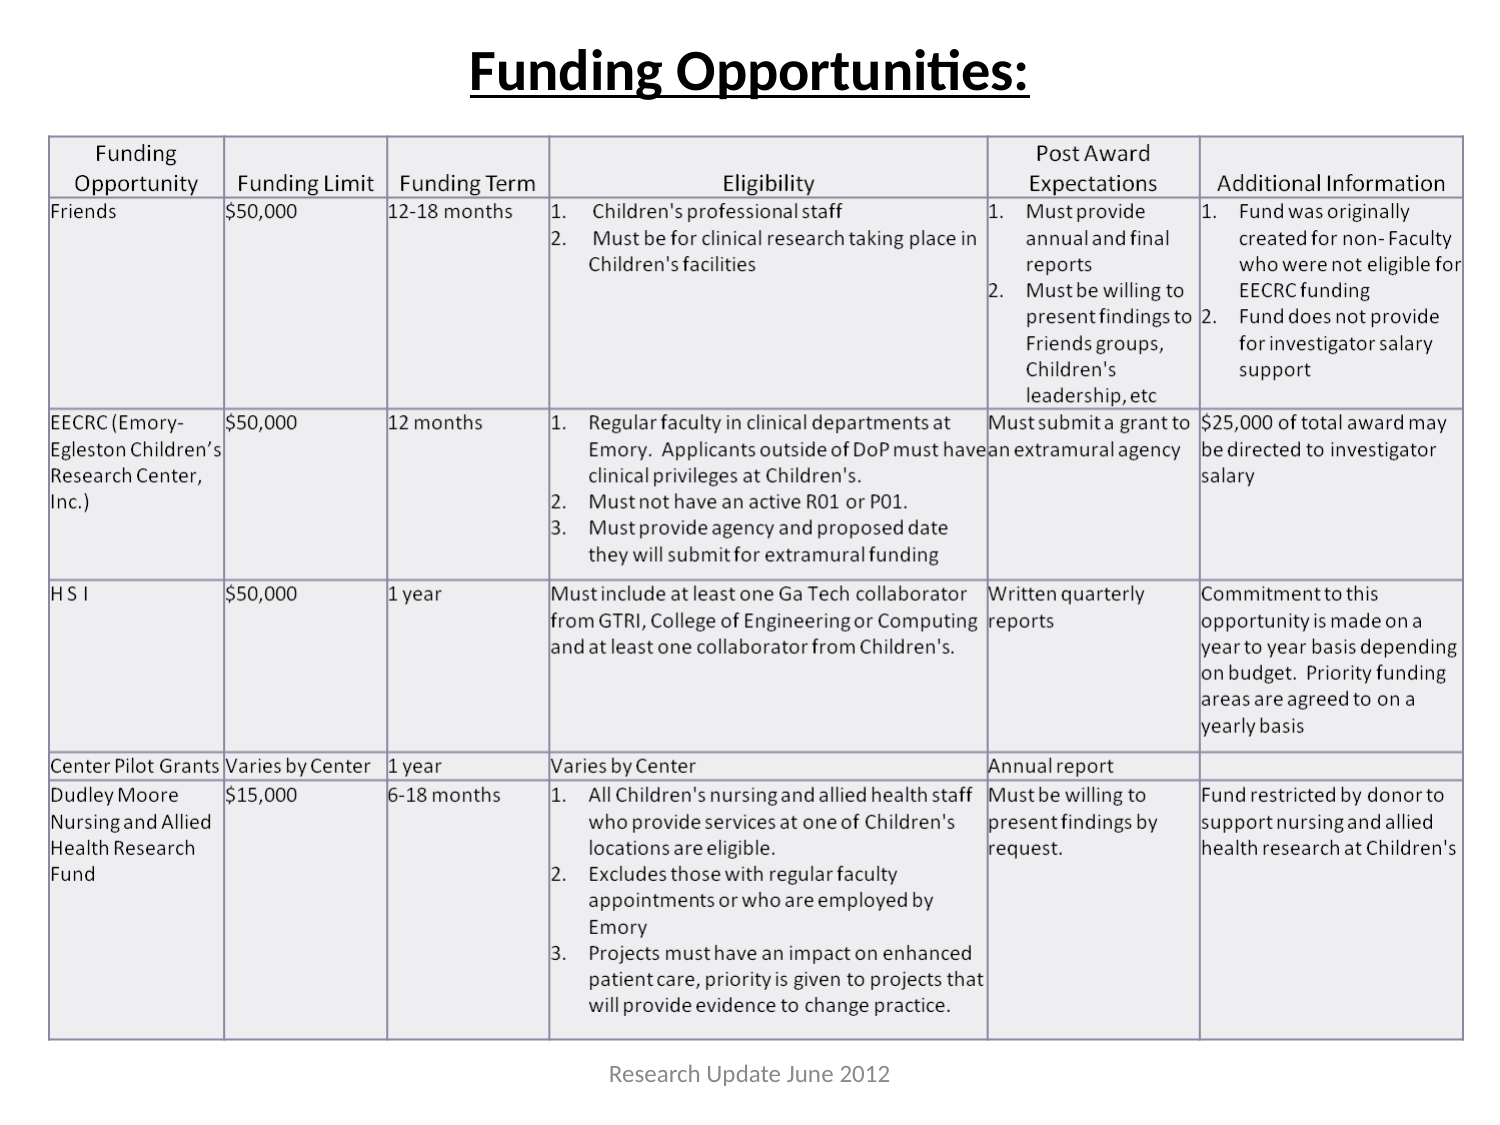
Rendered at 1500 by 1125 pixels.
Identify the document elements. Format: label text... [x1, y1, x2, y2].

text_box Funding Opportunities: [75, 24, 1426, 118]
picture [37, 126, 1475, 1052]
text_box Research Update June 2012 [512, 1052, 988, 1103]
